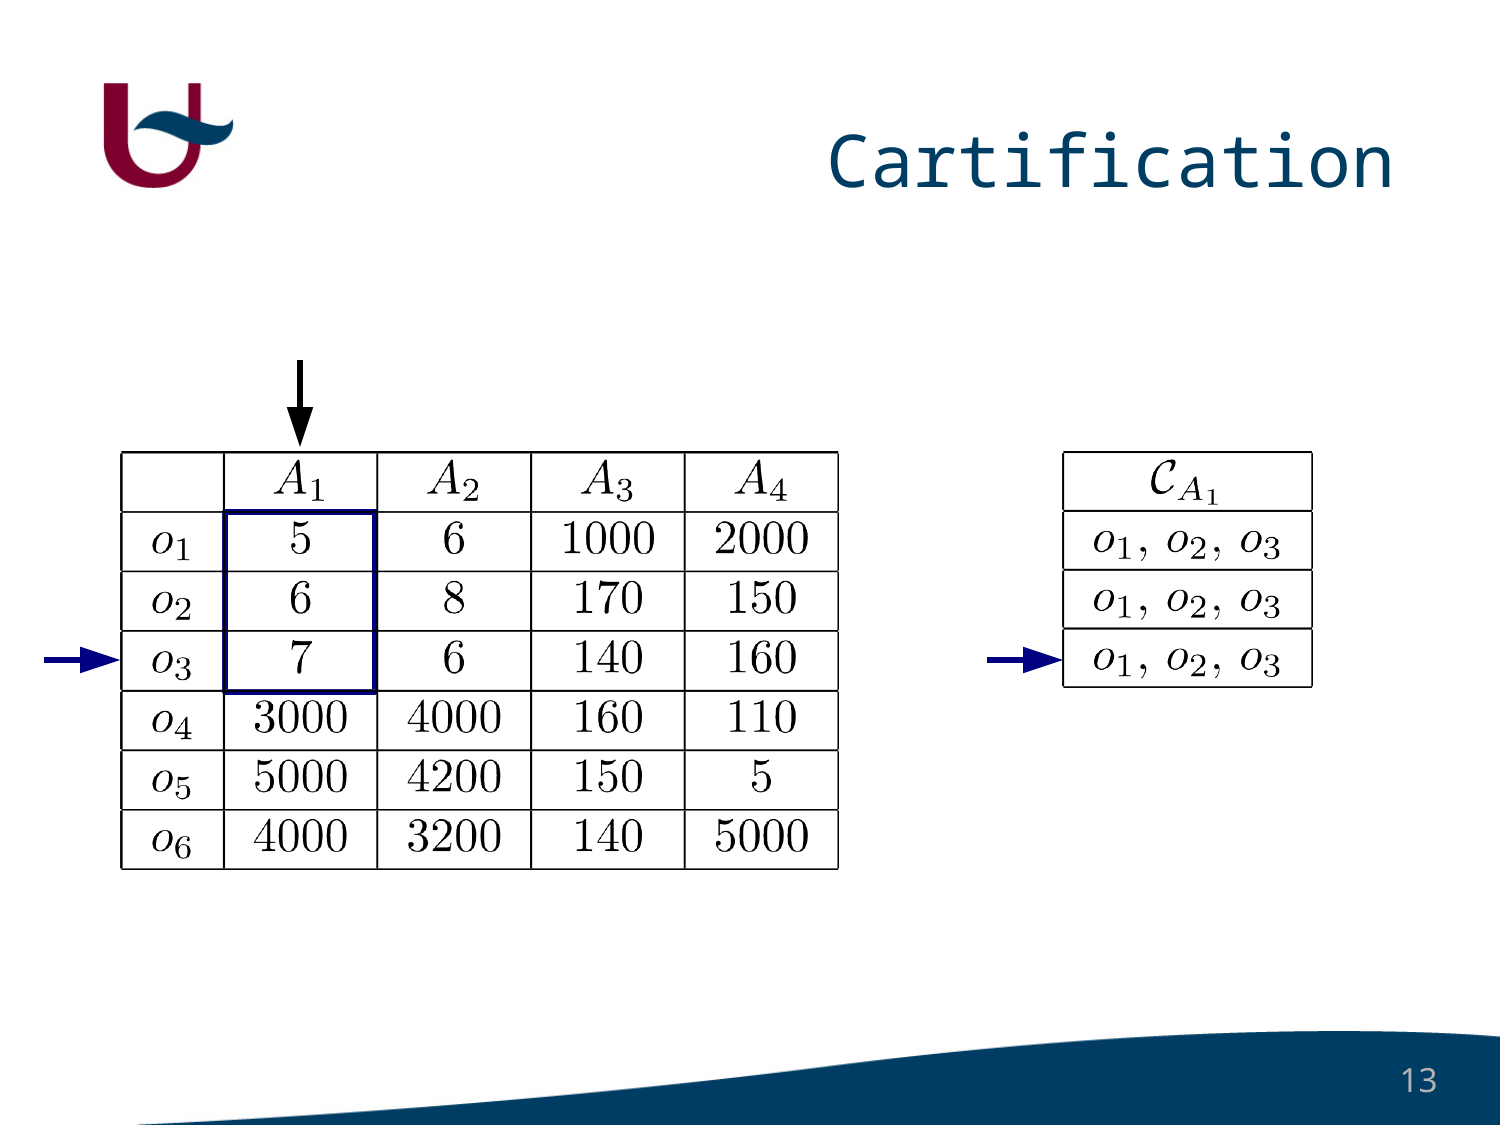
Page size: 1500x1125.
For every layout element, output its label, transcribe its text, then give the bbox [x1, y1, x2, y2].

picture [137, 1031, 1500, 1125]
picture [1062, 451, 1313, 688]
title Cartification [103, 105, 1396, 210]
picture [120, 451, 839, 871]
picture [103, 83, 234, 105]
